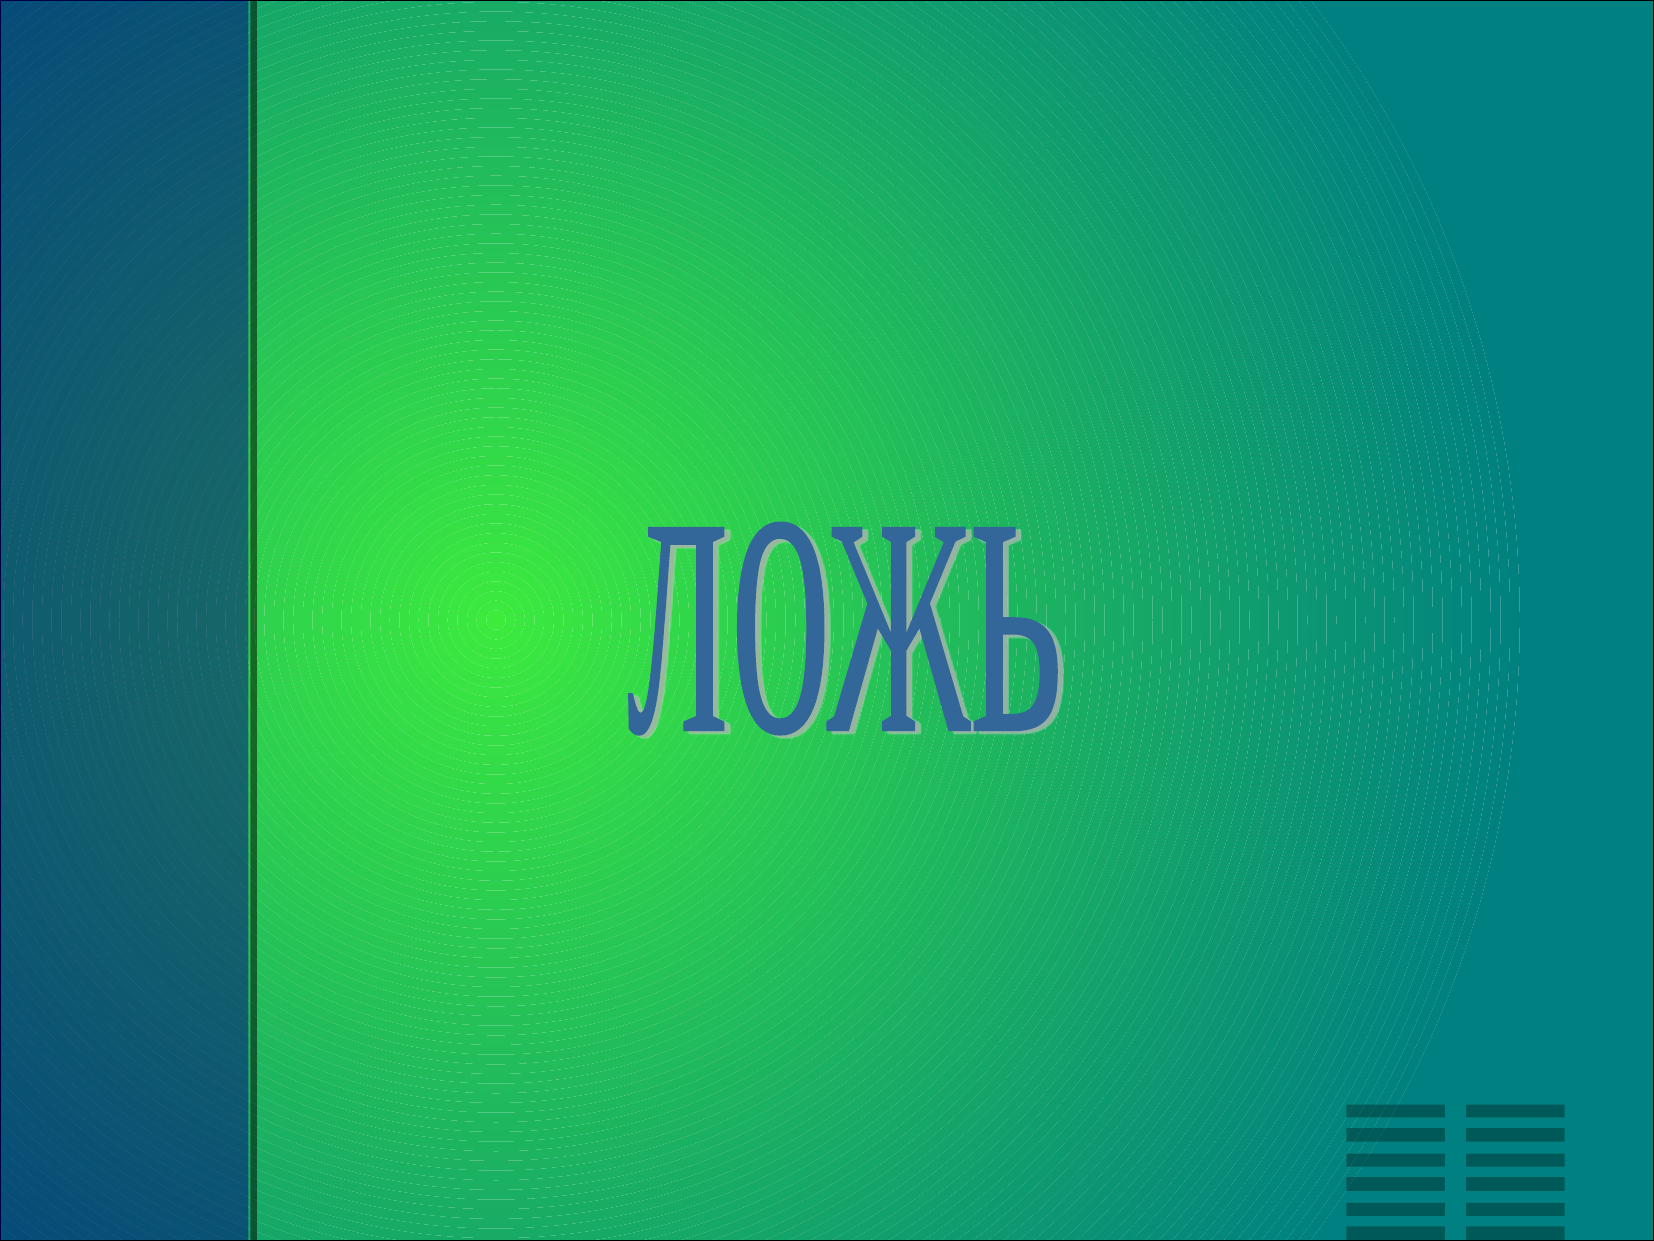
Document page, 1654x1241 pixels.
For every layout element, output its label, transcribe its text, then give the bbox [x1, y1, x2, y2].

text_box ложь [628, 526, 725, 736]
text_box ложь [826, 526, 971, 732]
text_box ложь [973, 526, 1058, 732]
text_box ложь [736, 521, 825, 736]
